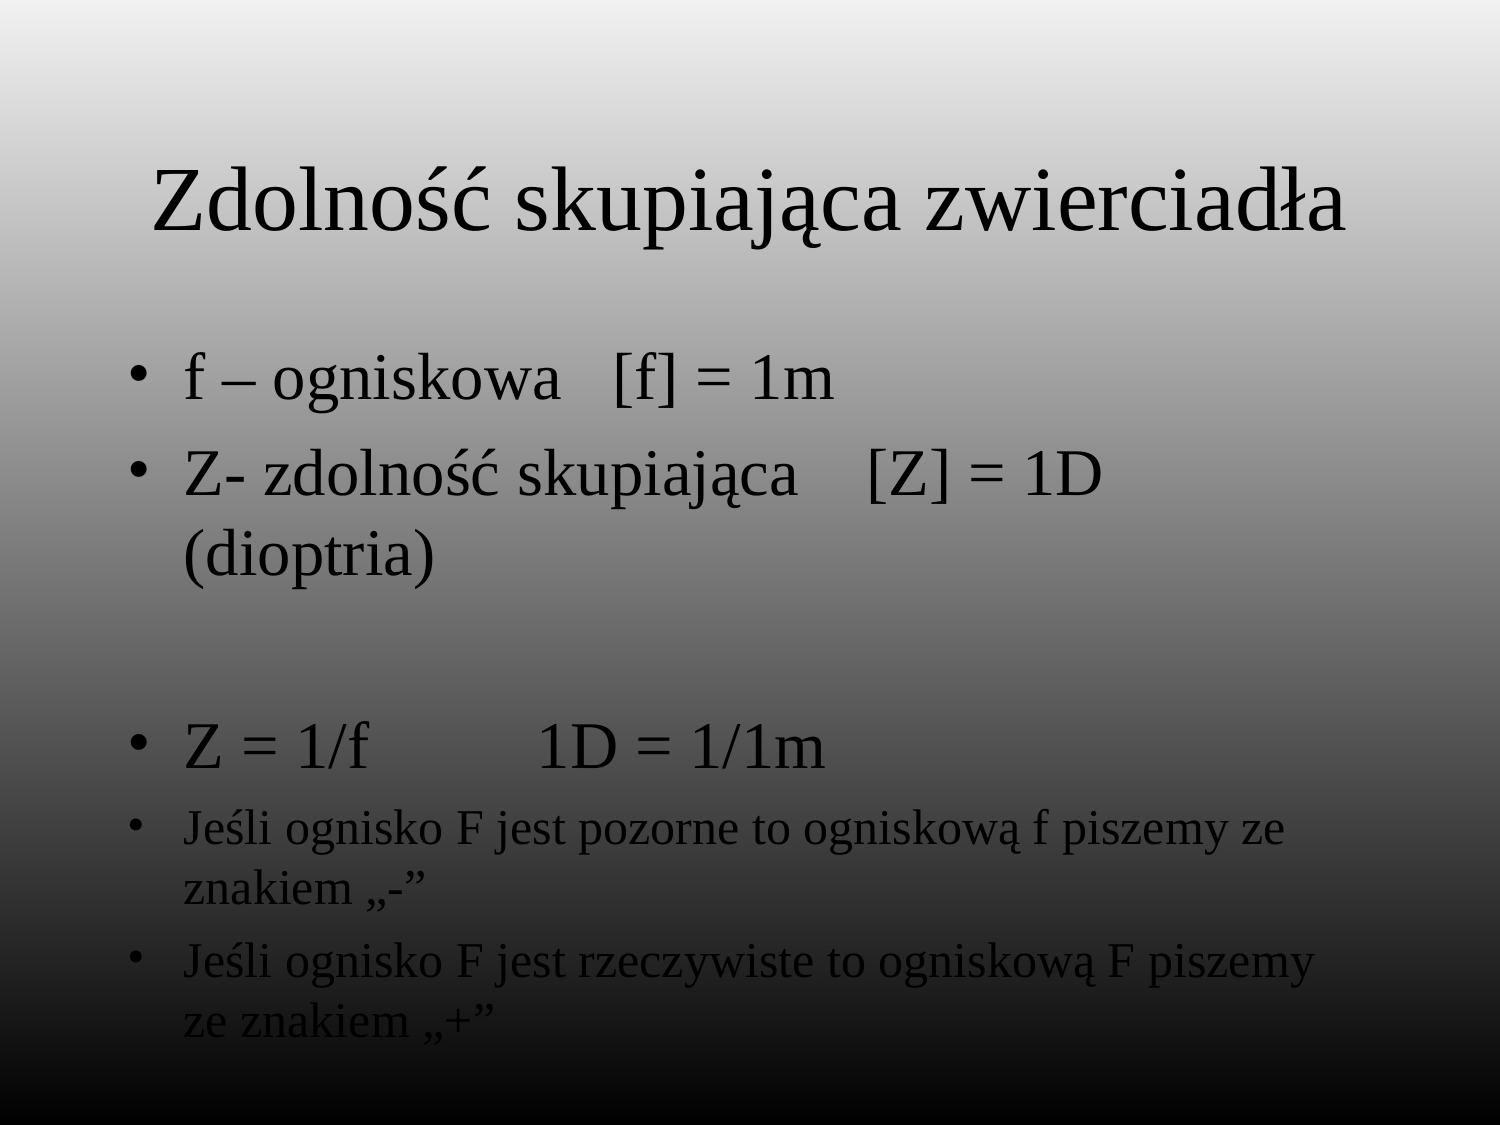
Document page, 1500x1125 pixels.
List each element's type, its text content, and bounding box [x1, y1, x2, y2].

text_box f – ogniskowa [f] = 1m Z- zdolność skupiająca [Z] = 1D (dioptria) Z = 1/f 1D = 1/1m Jeśli ognisko F jest pozorne to ogniskową f piszemy ze znakiem „-” Jeśli ognisko F jest rzeczywiste to ogniskową F piszemy ze znakiem „+” [112, 324, 1388, 1001]
text_box Zdolność skupiająca zwierciadła [112, 99, 1388, 288]
